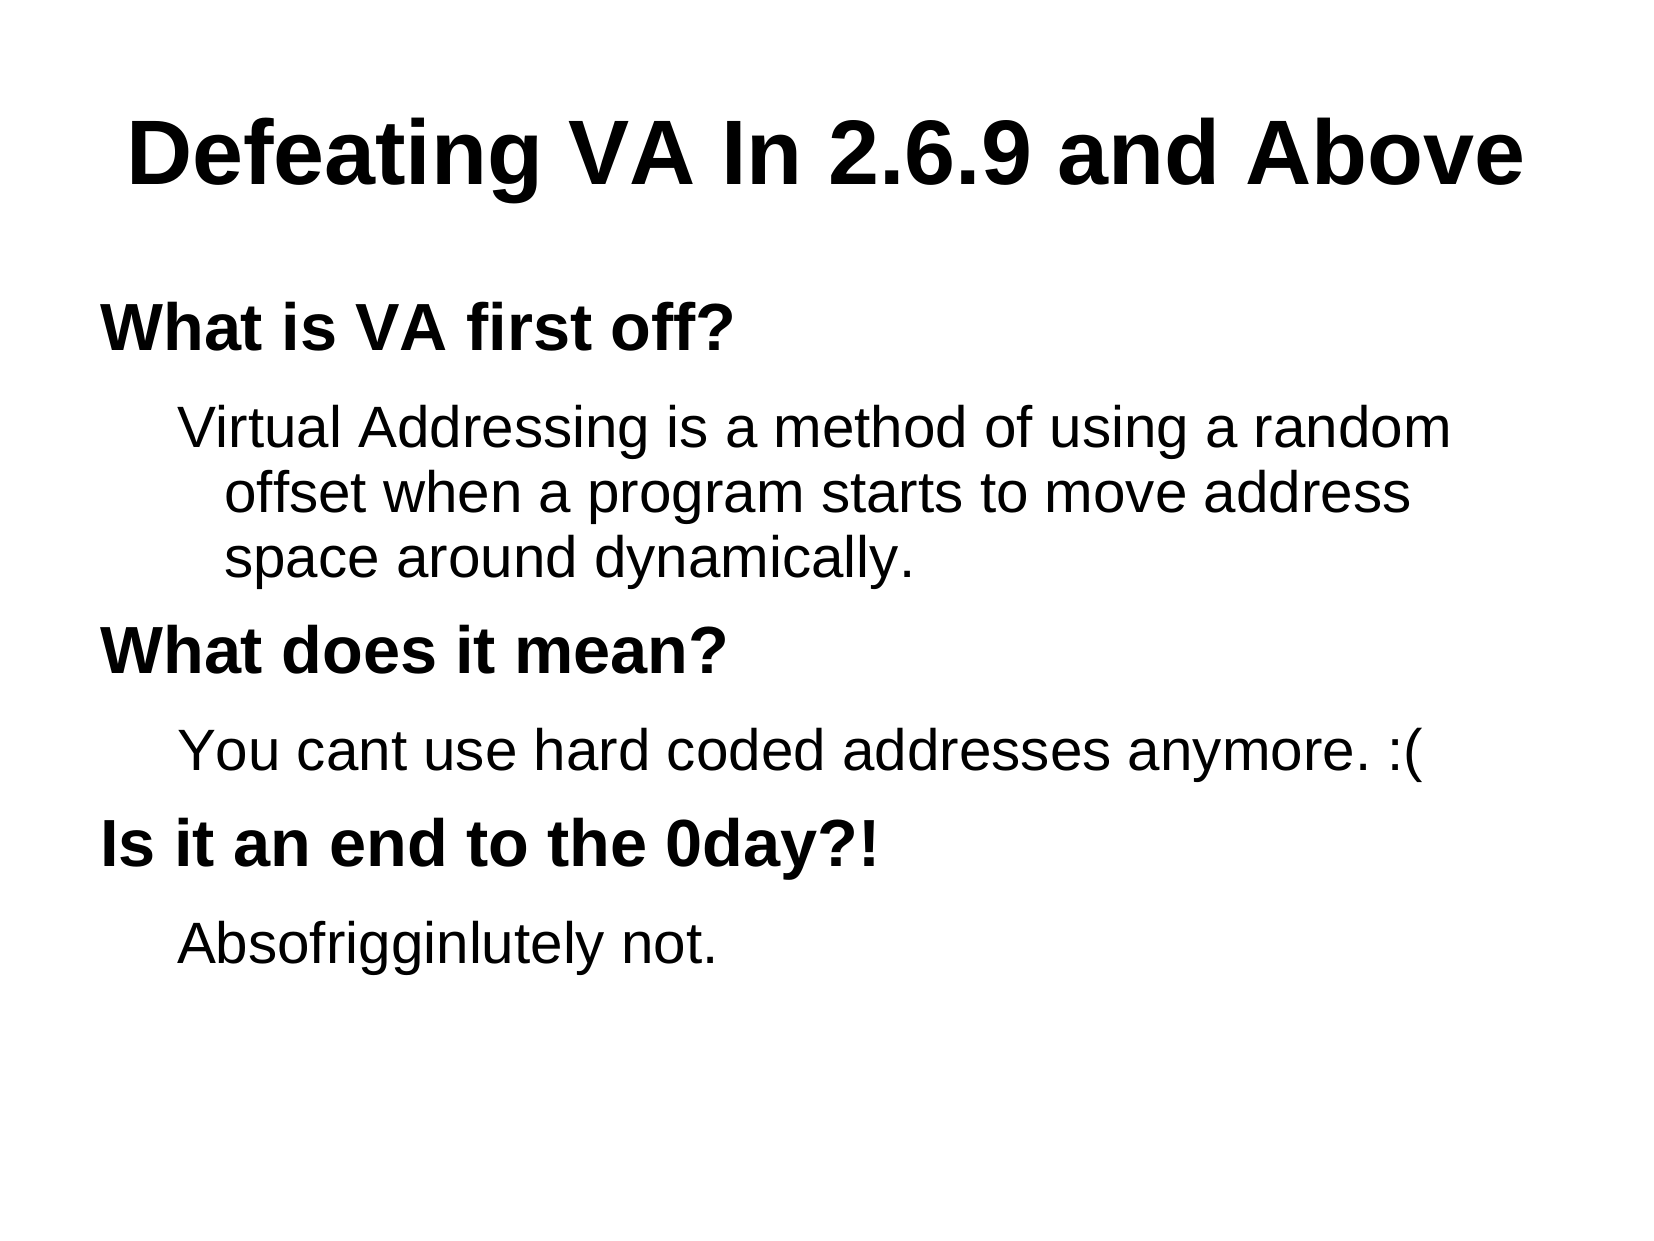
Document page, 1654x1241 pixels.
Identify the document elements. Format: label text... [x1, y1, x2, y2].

title Defeating VA In 2.6.9 and Above [82, 49, 1571, 257]
list What is VA first off? Virtual Addressing is a method of using a random offset when a program starts to move address space around dynamically. What does it mean? You cant use hard coded addresses anymore. :( Is it an end to the 0day?! Absofrigginlutely not. [82, 290, 1571, 1109]
